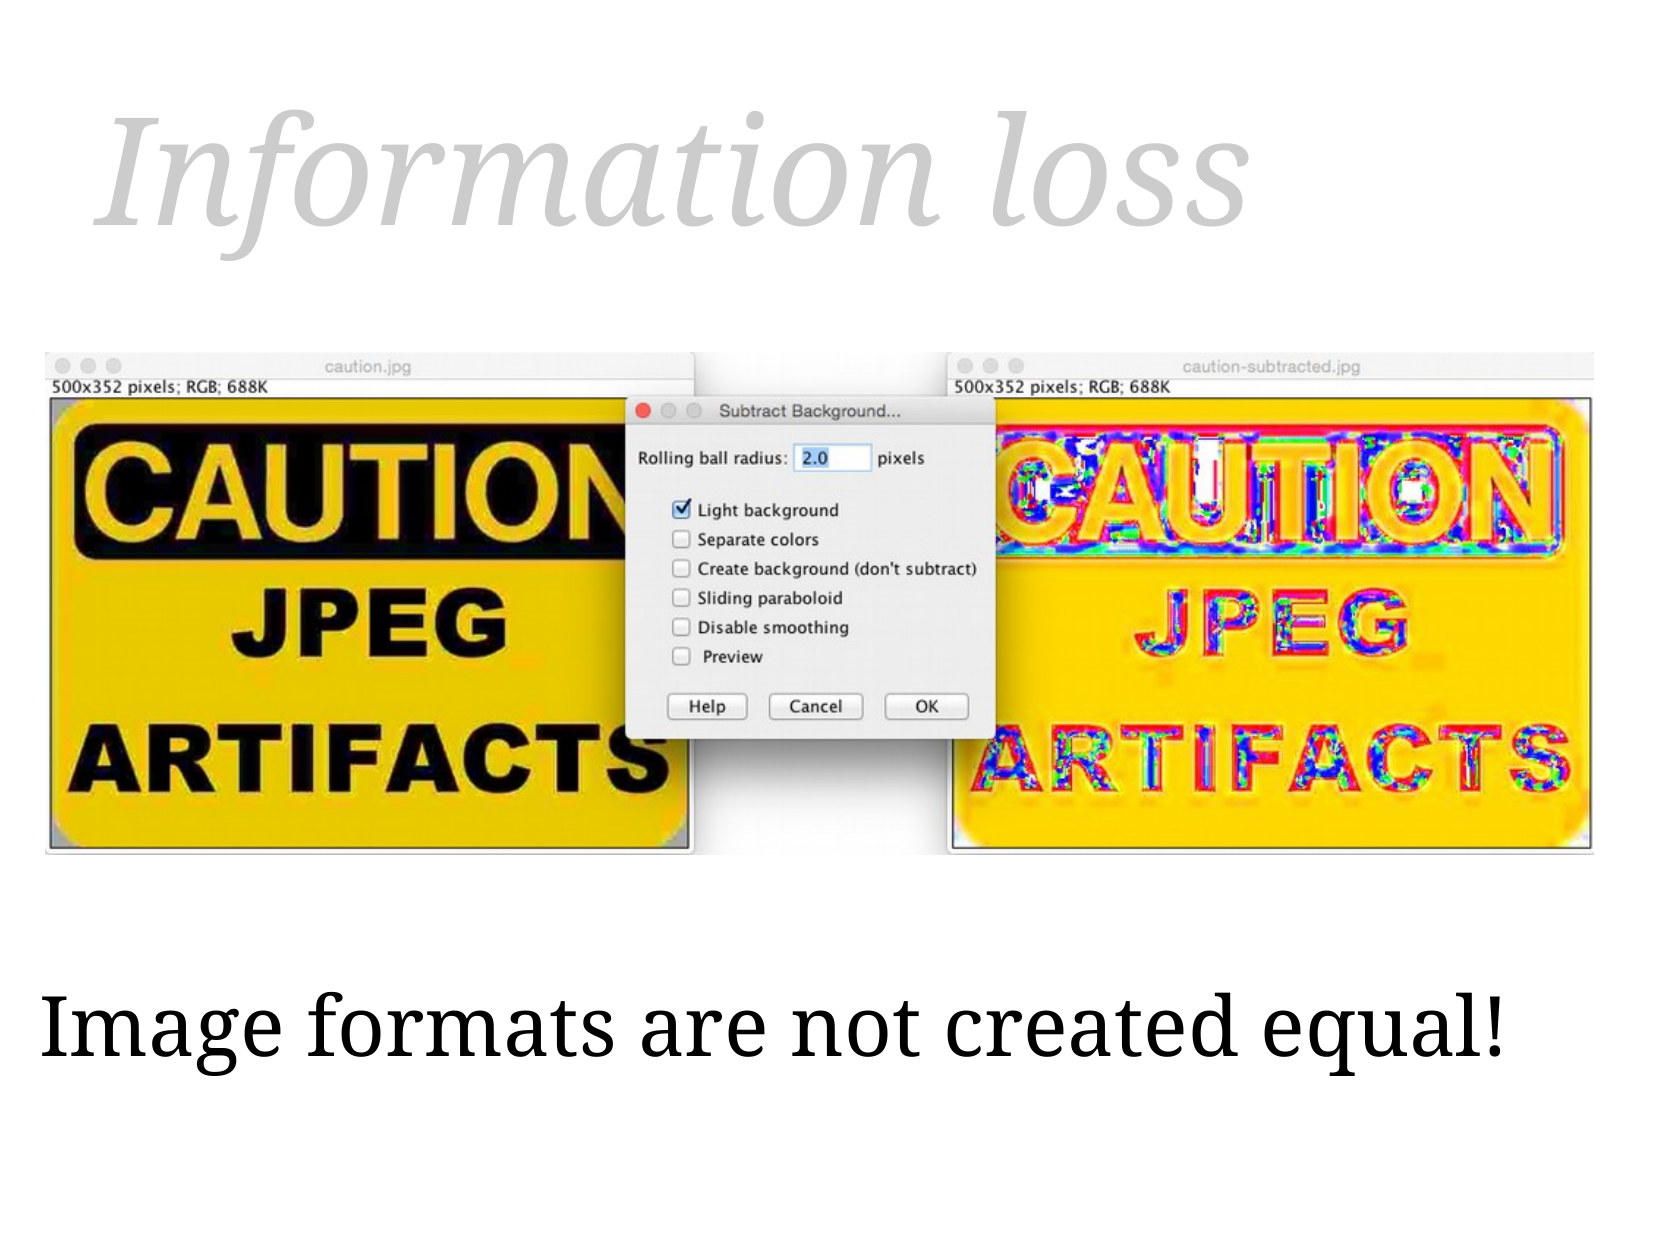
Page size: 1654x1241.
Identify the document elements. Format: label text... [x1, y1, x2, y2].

picture [45, 352, 1594, 856]
text_box Information loss [81, 57, 1654, 239]
text_box Image formats are not created equal! [17, 960, 1591, 1068]
